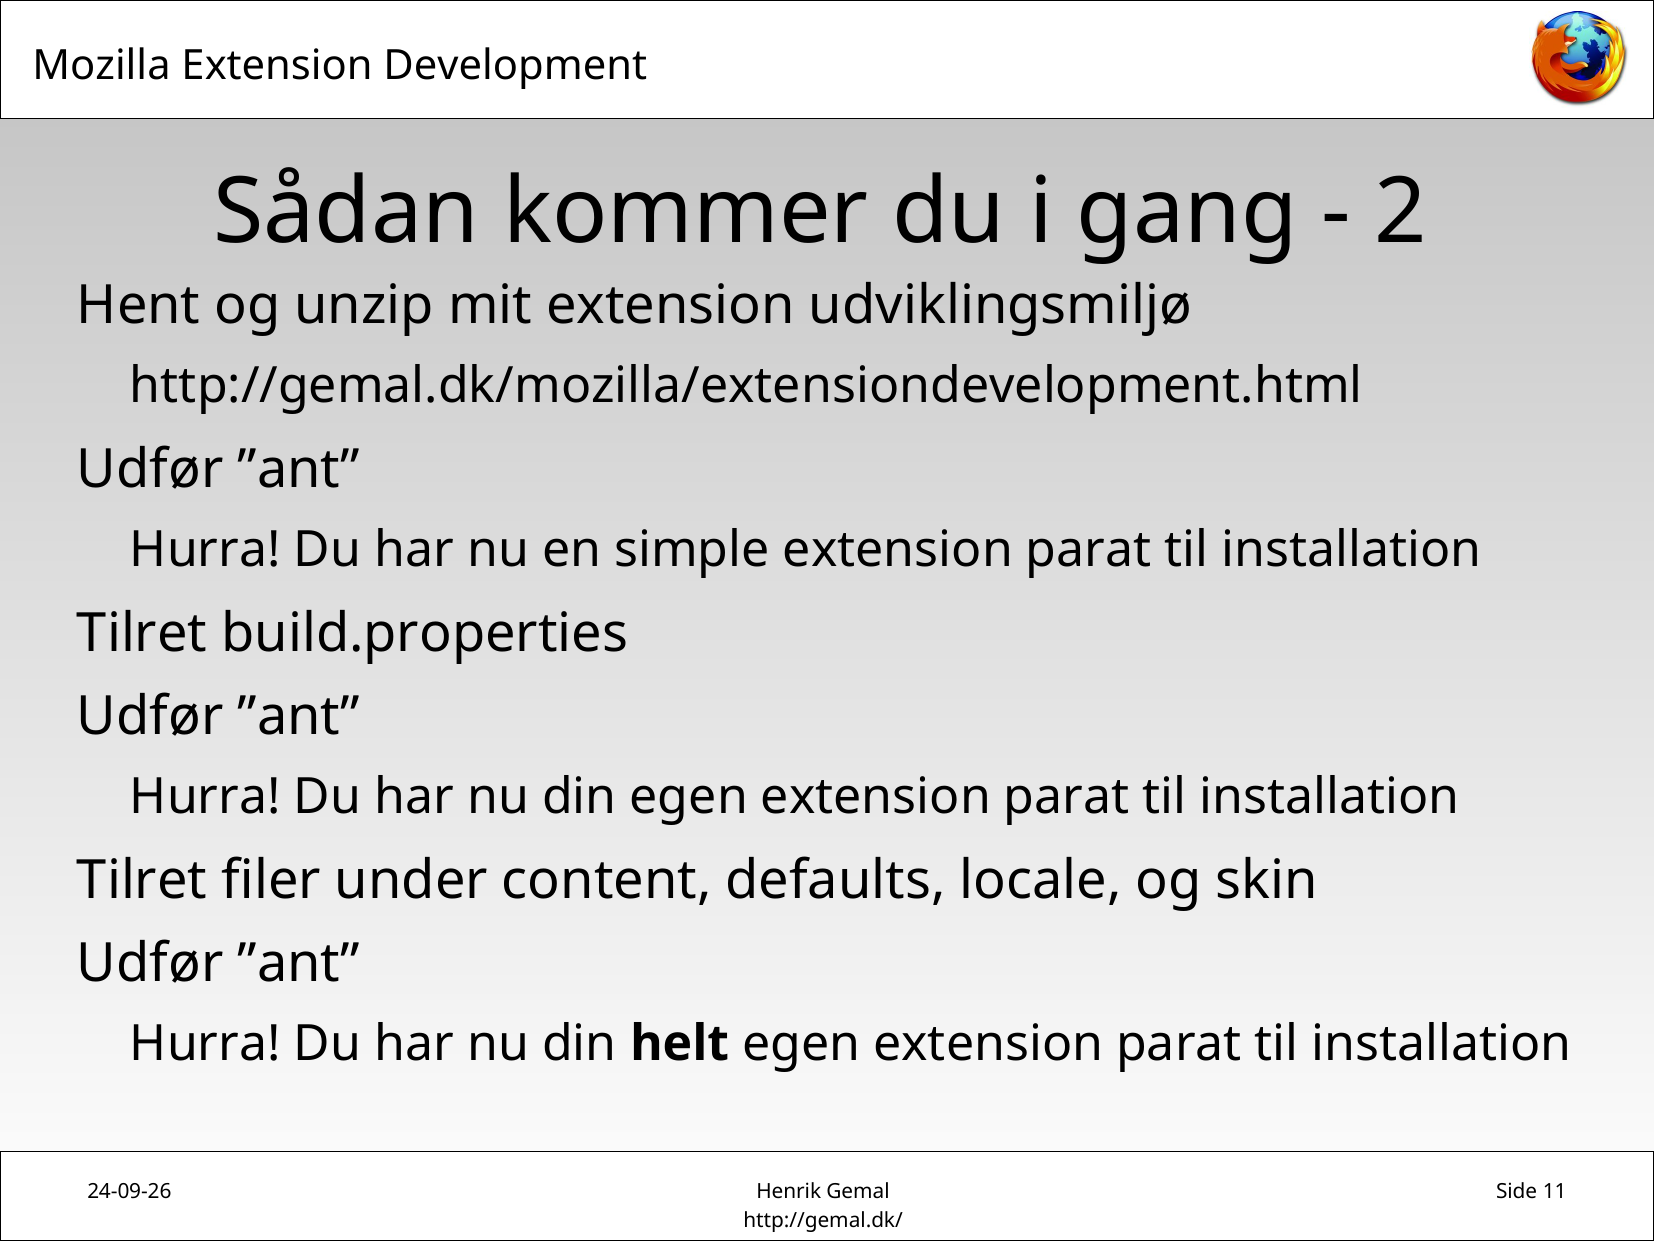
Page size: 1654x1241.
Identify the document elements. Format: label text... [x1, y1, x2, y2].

title Sådan kommer du i gang - 2 [76, 147, 1565, 265]
picture [1529, 11, 1630, 108]
list Hent og unzip mit extension udviklingsmiljø http://gemal.dk/mozilla/extensiondevelopment.html Udfør ”ant” Hurra! Du har nu en simple extension parat til installation Tilret build.properties Udfør ”ant” Hurra! Du har nu din egen extension parat til installation Tilret filer under content, defaults, locale, og skin Udfør ”ant” Hurra! Du har nu din helt egen extension parat til installation [59, 265, 1595, 1152]
